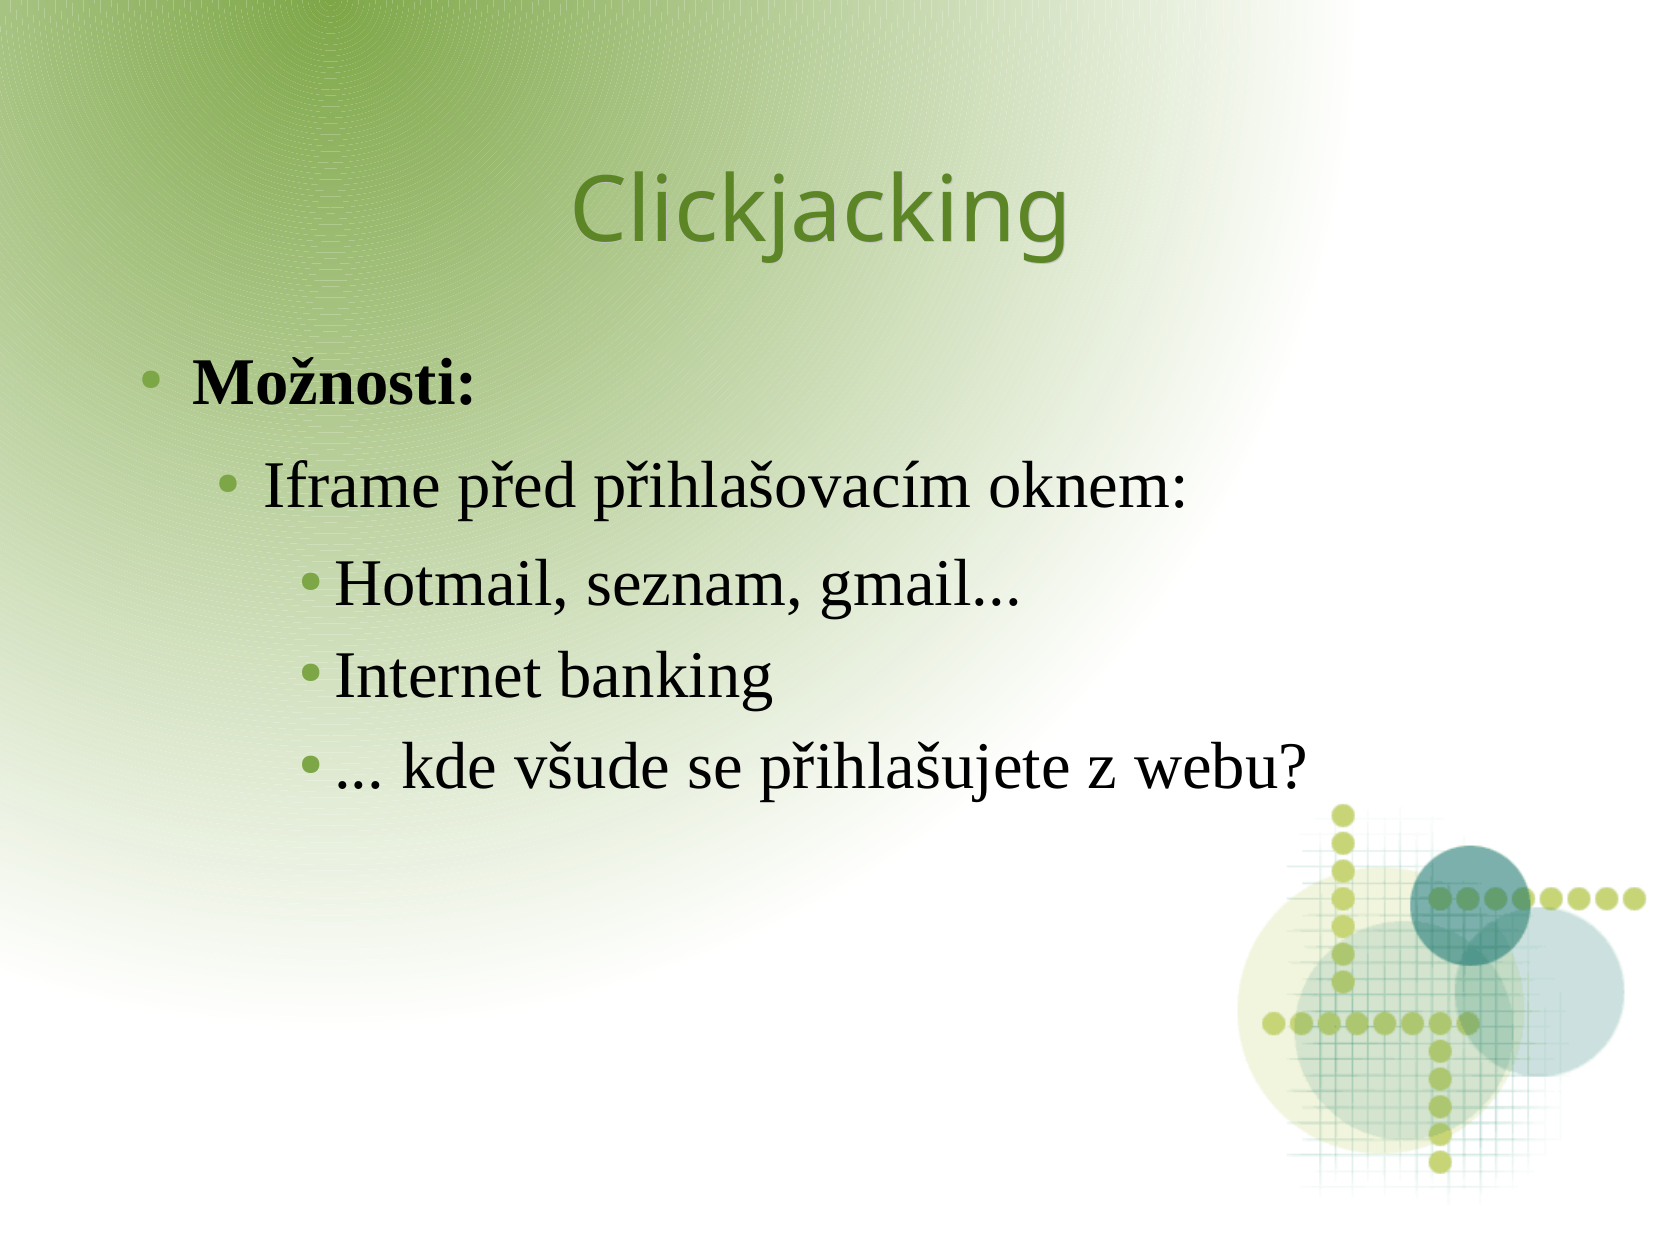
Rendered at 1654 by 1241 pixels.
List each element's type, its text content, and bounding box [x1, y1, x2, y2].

title Clickjacking [121, 102, 1534, 311]
picture [1224, 792, 1654, 1211]
list Možnosti: Iframe před přihlašovacím oknem: Hotmail, seznam, gmail... Internet banking ... kde všude se přihlašujete z webu? [121, 344, 1534, 1127]
